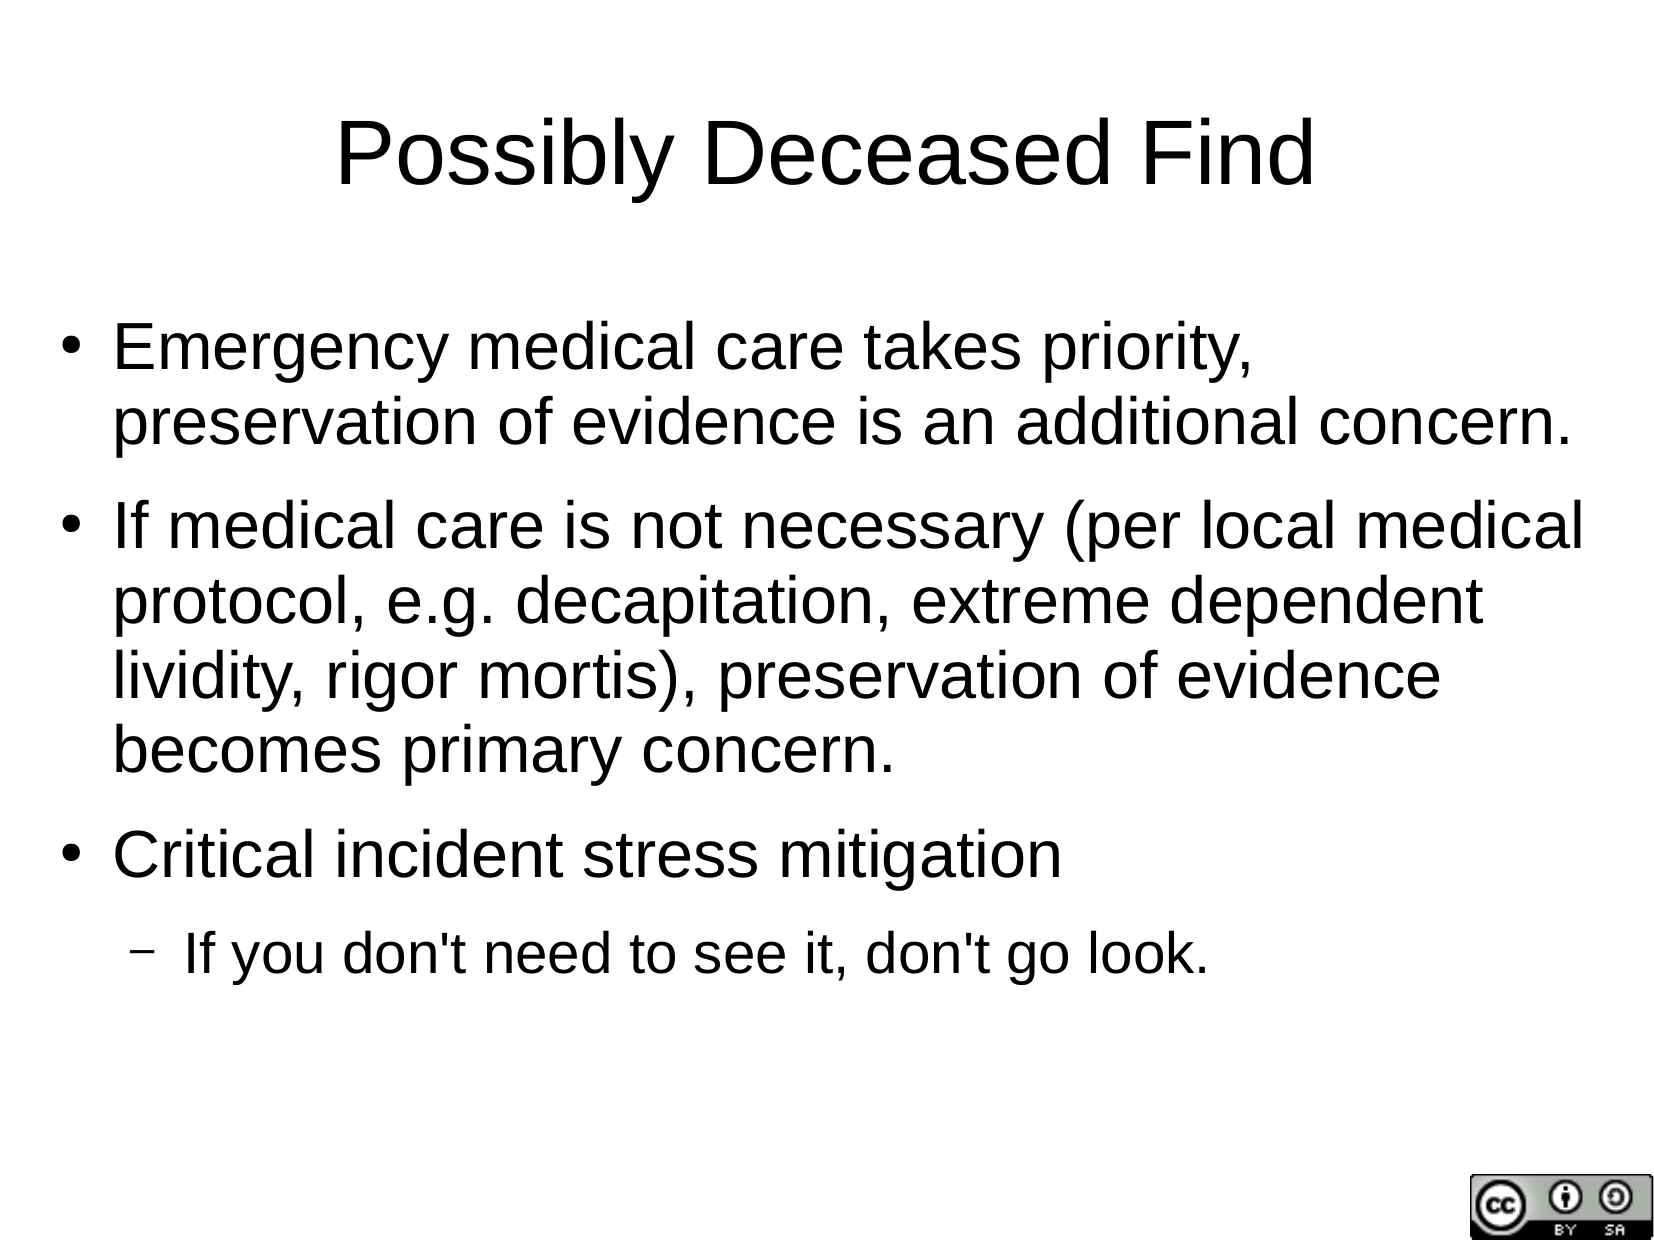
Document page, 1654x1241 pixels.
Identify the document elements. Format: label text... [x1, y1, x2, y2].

title Possibly Deceased Find [82, 49, 1571, 257]
list Emergency medical care takes priority, preservation of evidence is an additional concern. If medical care is not necessary (per local medical protocol, e.g. decapitation, extreme dependent lividity, rigor mortis), preservation of evidence becomes primary concern. Critical incident stress mitigation If you don't need to see it, don't go look. [41, 309, 1628, 1076]
picture [1470, 1174, 1654, 1240]
